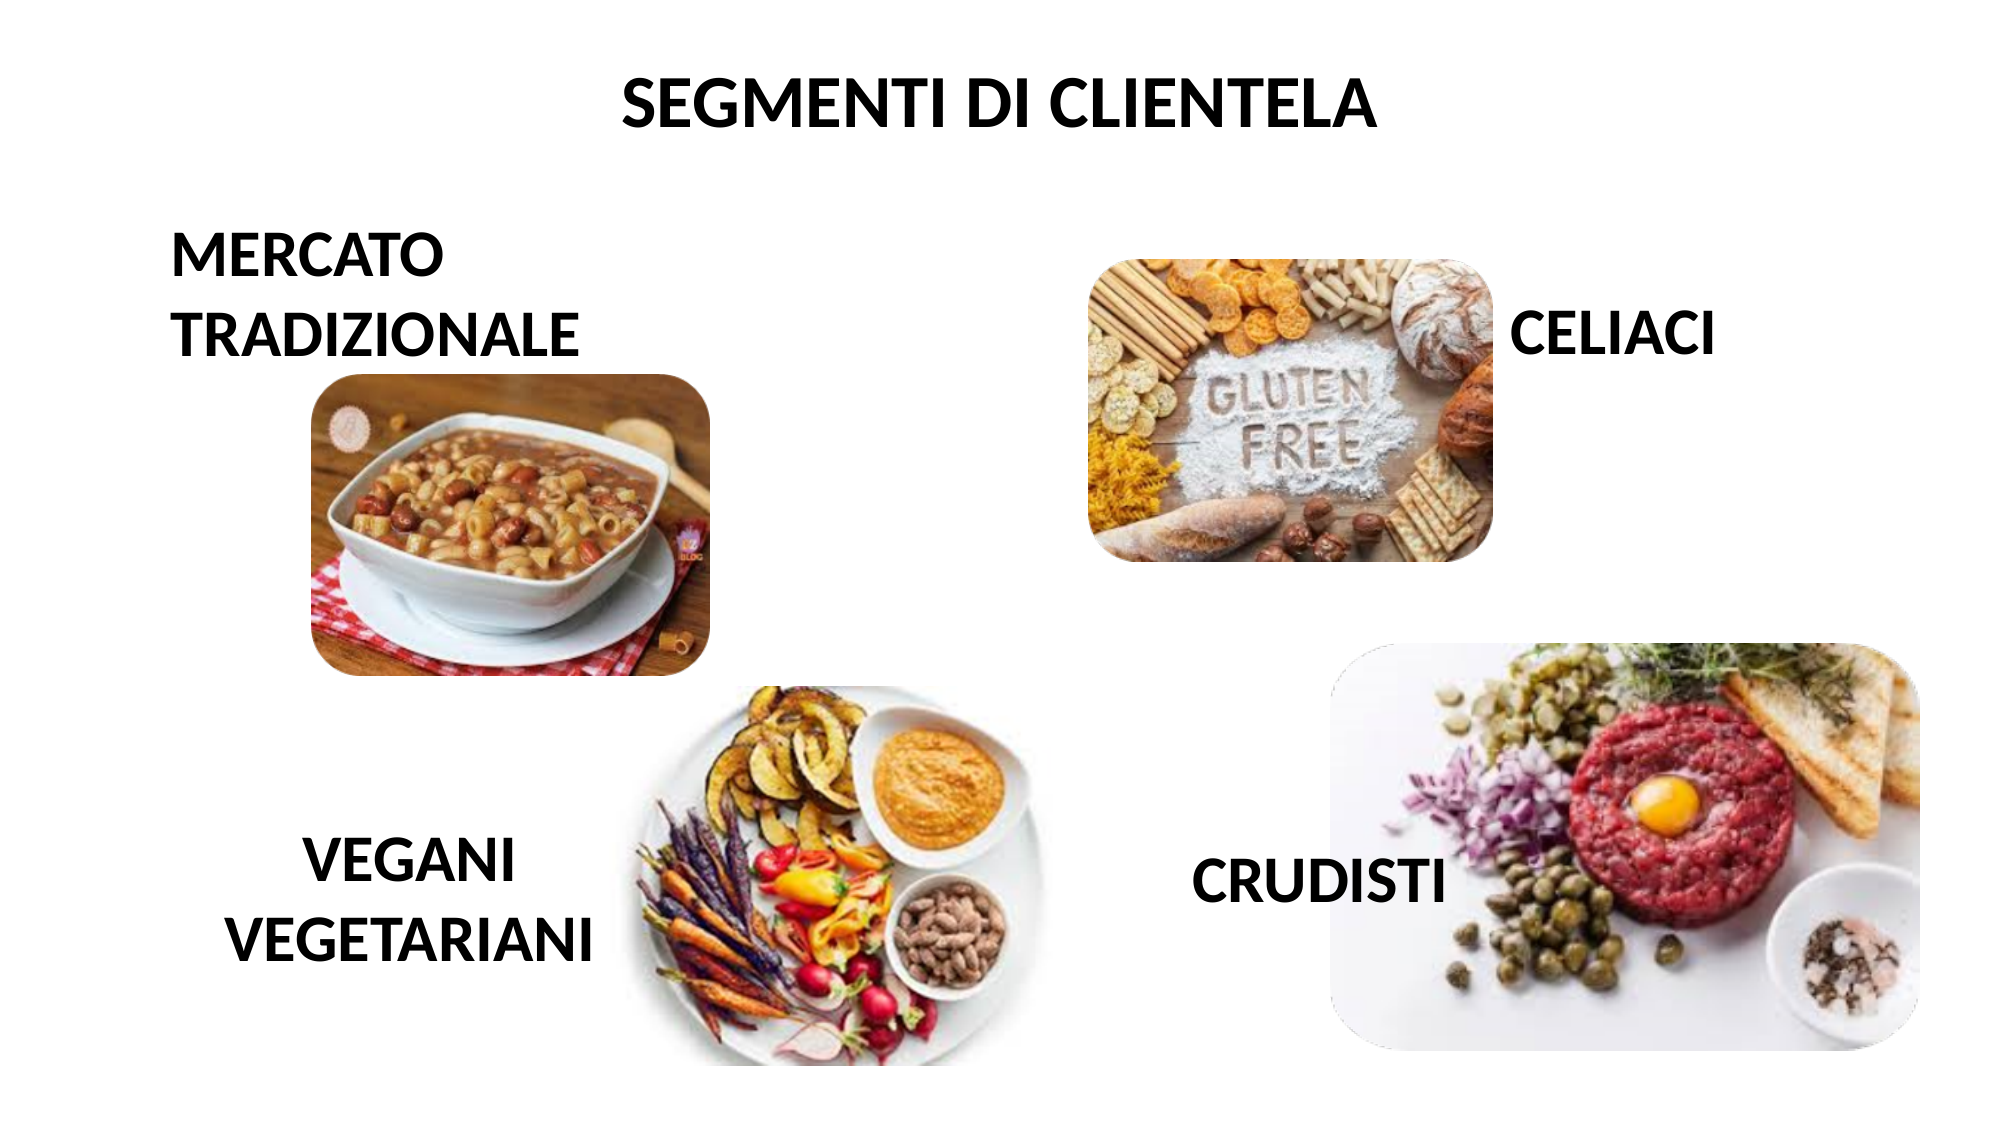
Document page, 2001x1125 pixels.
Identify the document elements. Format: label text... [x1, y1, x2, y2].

text_box SEGMENTI DI CLIENTELA [0, 44, 2000, 150]
picture [1330, 643, 1920, 1051]
text_box VEGANI VEGETARIANI [155, 807, 665, 983]
picture [311, 374, 710, 676]
text_box MERCATO TRADIZIONALE [155, 202, 636, 378]
picture [1088, 259, 1493, 562]
text_box CRUDISTI [1095, 828, 1546, 923]
text_box CELIACI [1495, 280, 1946, 376]
picture [580, 686, 1089, 1067]
